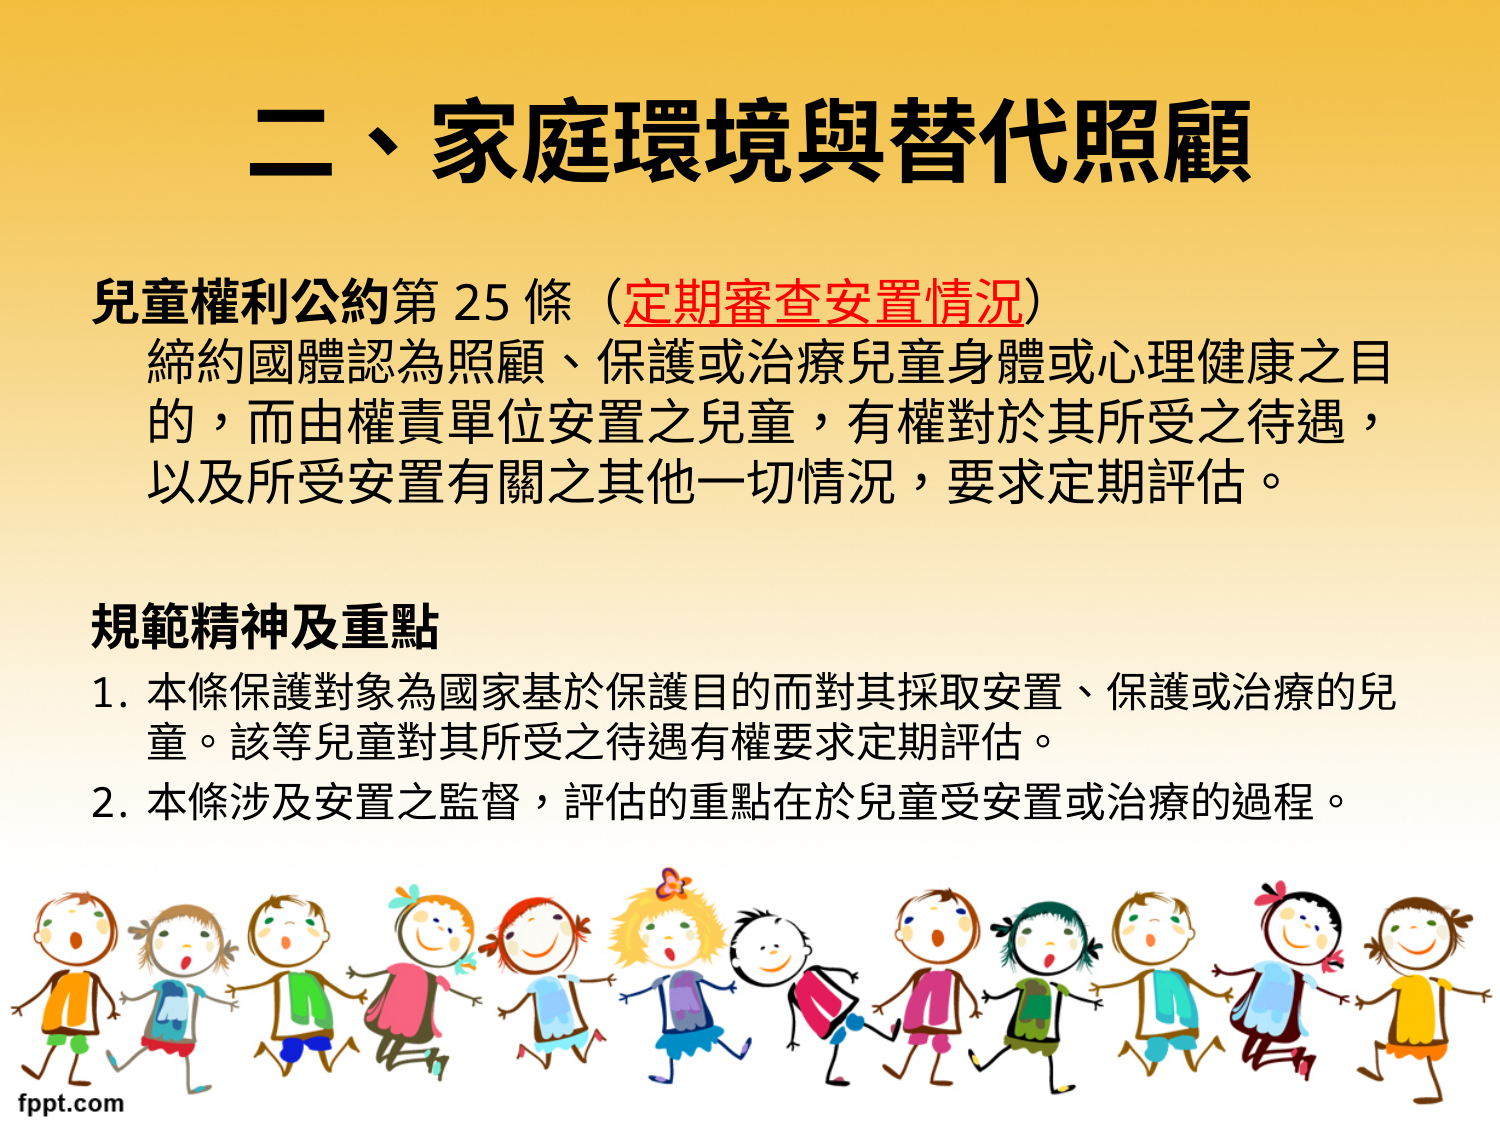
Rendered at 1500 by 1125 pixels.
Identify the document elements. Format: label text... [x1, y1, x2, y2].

picture [0, 0, 1500, 1125]
title 二、家庭環境與替代照顧 [75, 45, 1426, 233]
list 兒童權利公約第25條（定期審查安置情況） 締約國體認為照顧、保護或治療兒童身體或心理健康之目的，而由權責單位安置之兒童，有權對於其所受之待遇，以及所受安置有關之其他一切情況，要求定期評估。 規範精神及重點 本條保護對象為國家基於保護目的而對其採取安置、保護或治療的兒童。該等兒童對其所受之待遇有權要求定期評估。 本條涉及安置之監督，評估的重點在於兒童受安置或治療的過程。 [75, 262, 1426, 1005]
